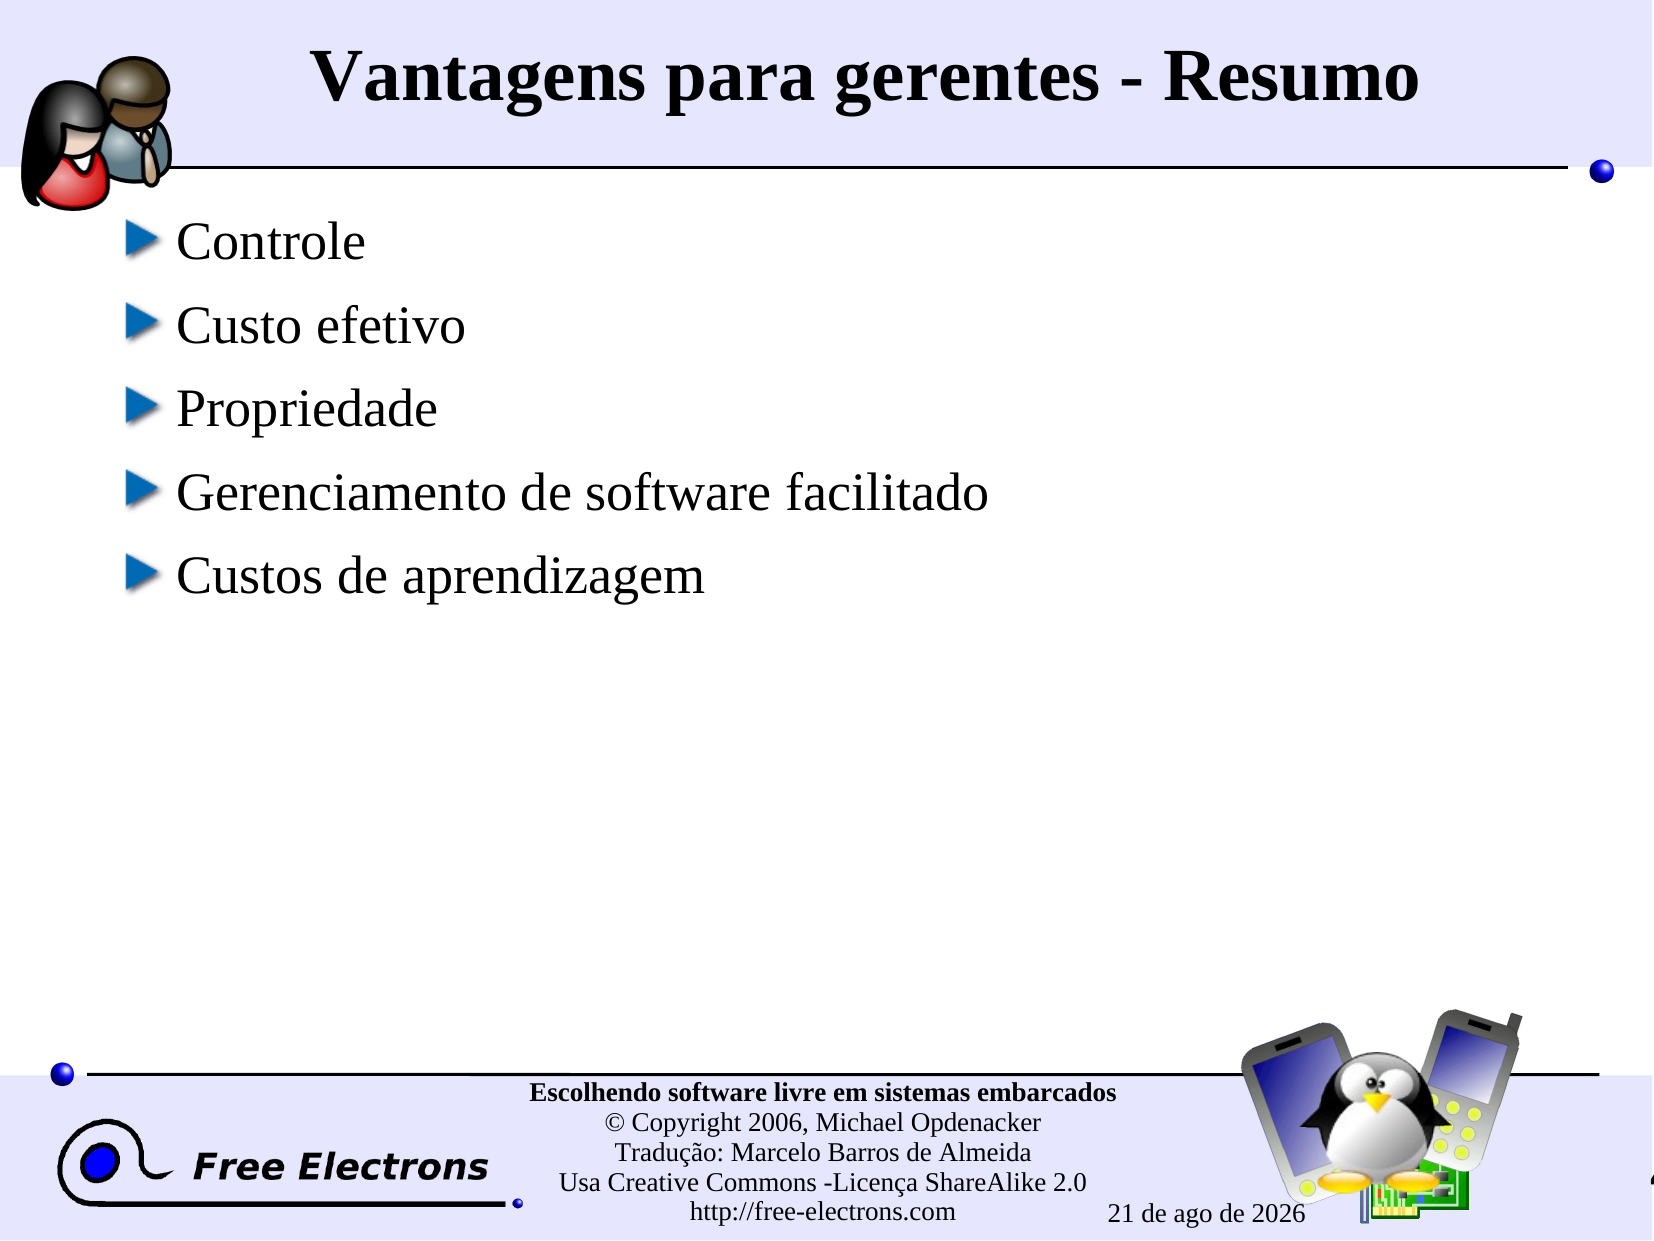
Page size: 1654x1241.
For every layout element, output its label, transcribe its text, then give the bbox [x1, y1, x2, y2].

picture [50, 1108, 527, 1216]
title Vantagens para gerentes - Resumo [169, 25, 1527, 124]
list Controle Custo efetivo Propriedade Gerenciamento de software facilitado Custos de aprendizagem [105, 216, 1518, 1067]
picture [21, 56, 172, 211]
picture [1231, 1008, 1537, 1241]
